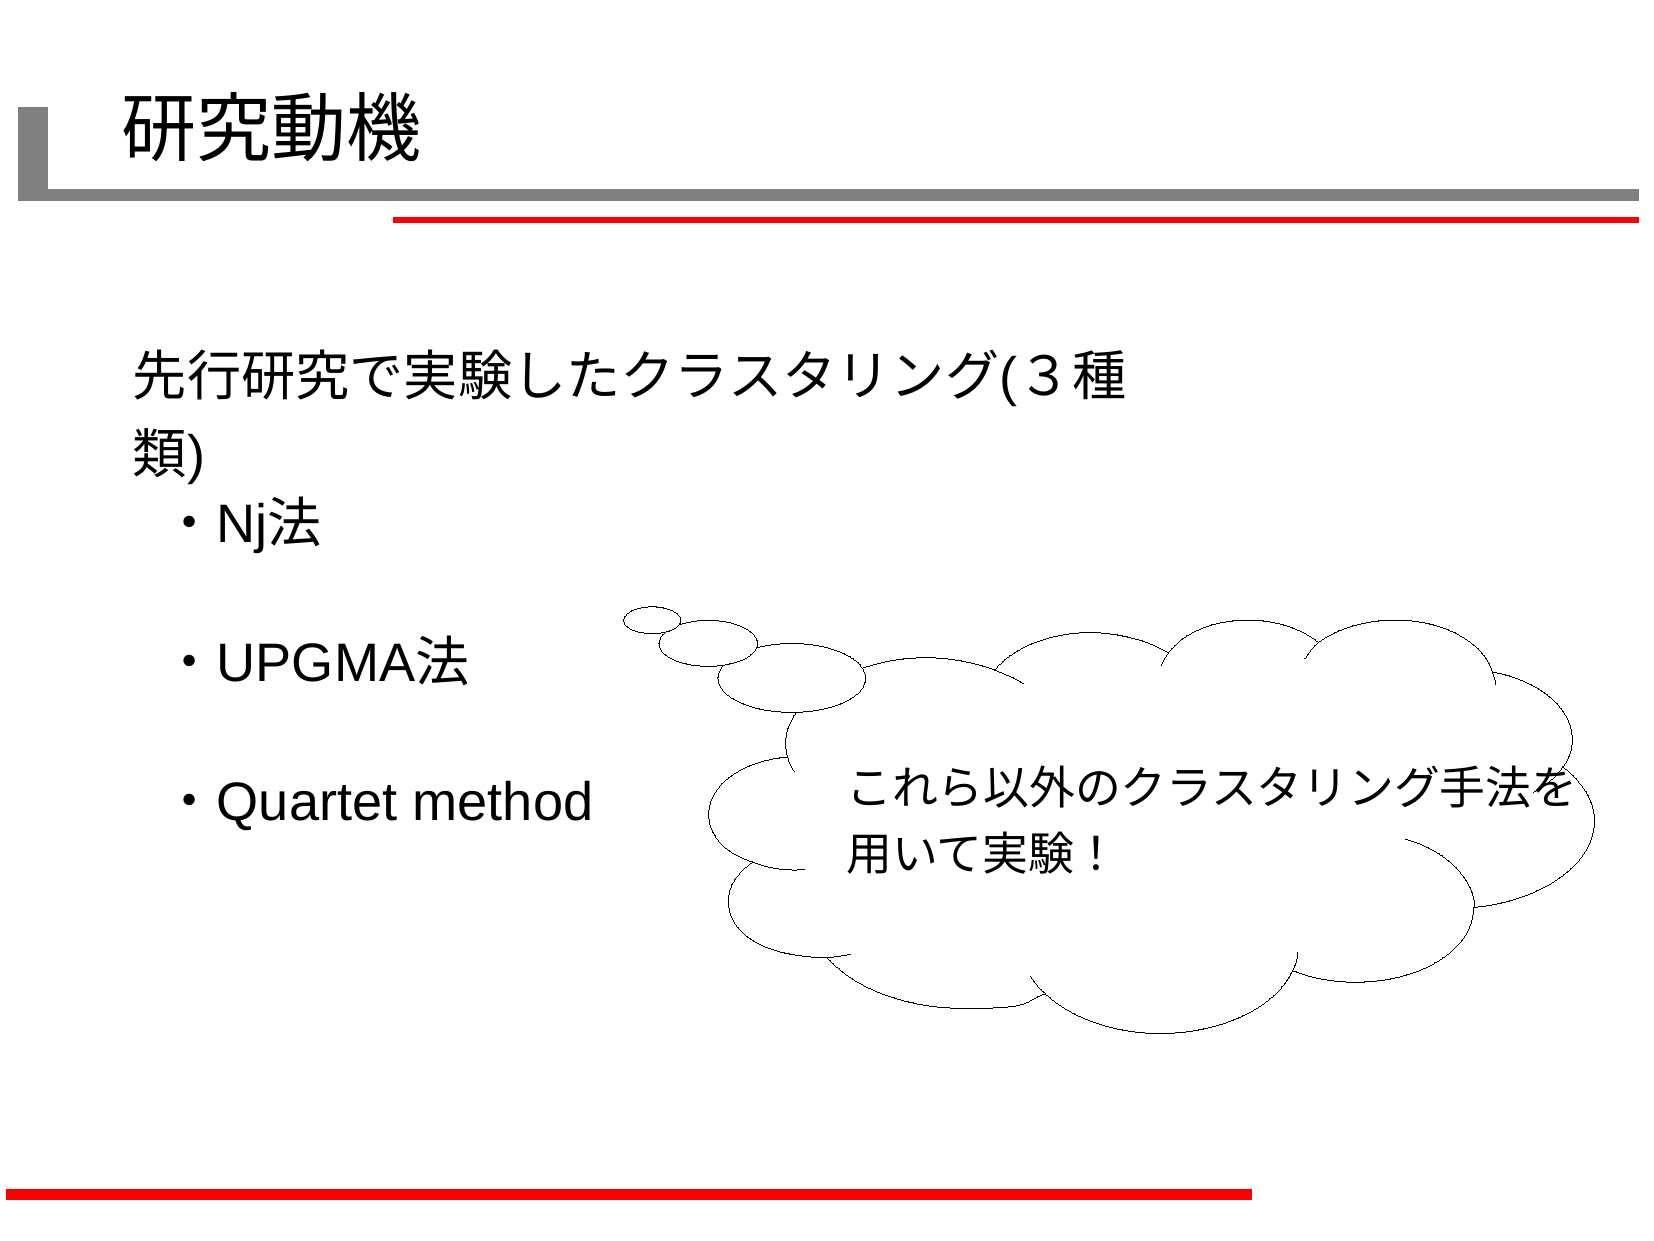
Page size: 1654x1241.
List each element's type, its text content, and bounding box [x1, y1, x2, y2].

text_box ・Nj法 ・UPGMA法 ・Quartet method [147, 472, 680, 778]
title 研究動機 [121, 18, 1534, 226]
text_box 先行研究で実験したクラスタリング(３種類) [118, 324, 1152, 401]
text_box これら以外のクラスタリング手法を 用いて実験！ [623, 606, 1595, 1034]
